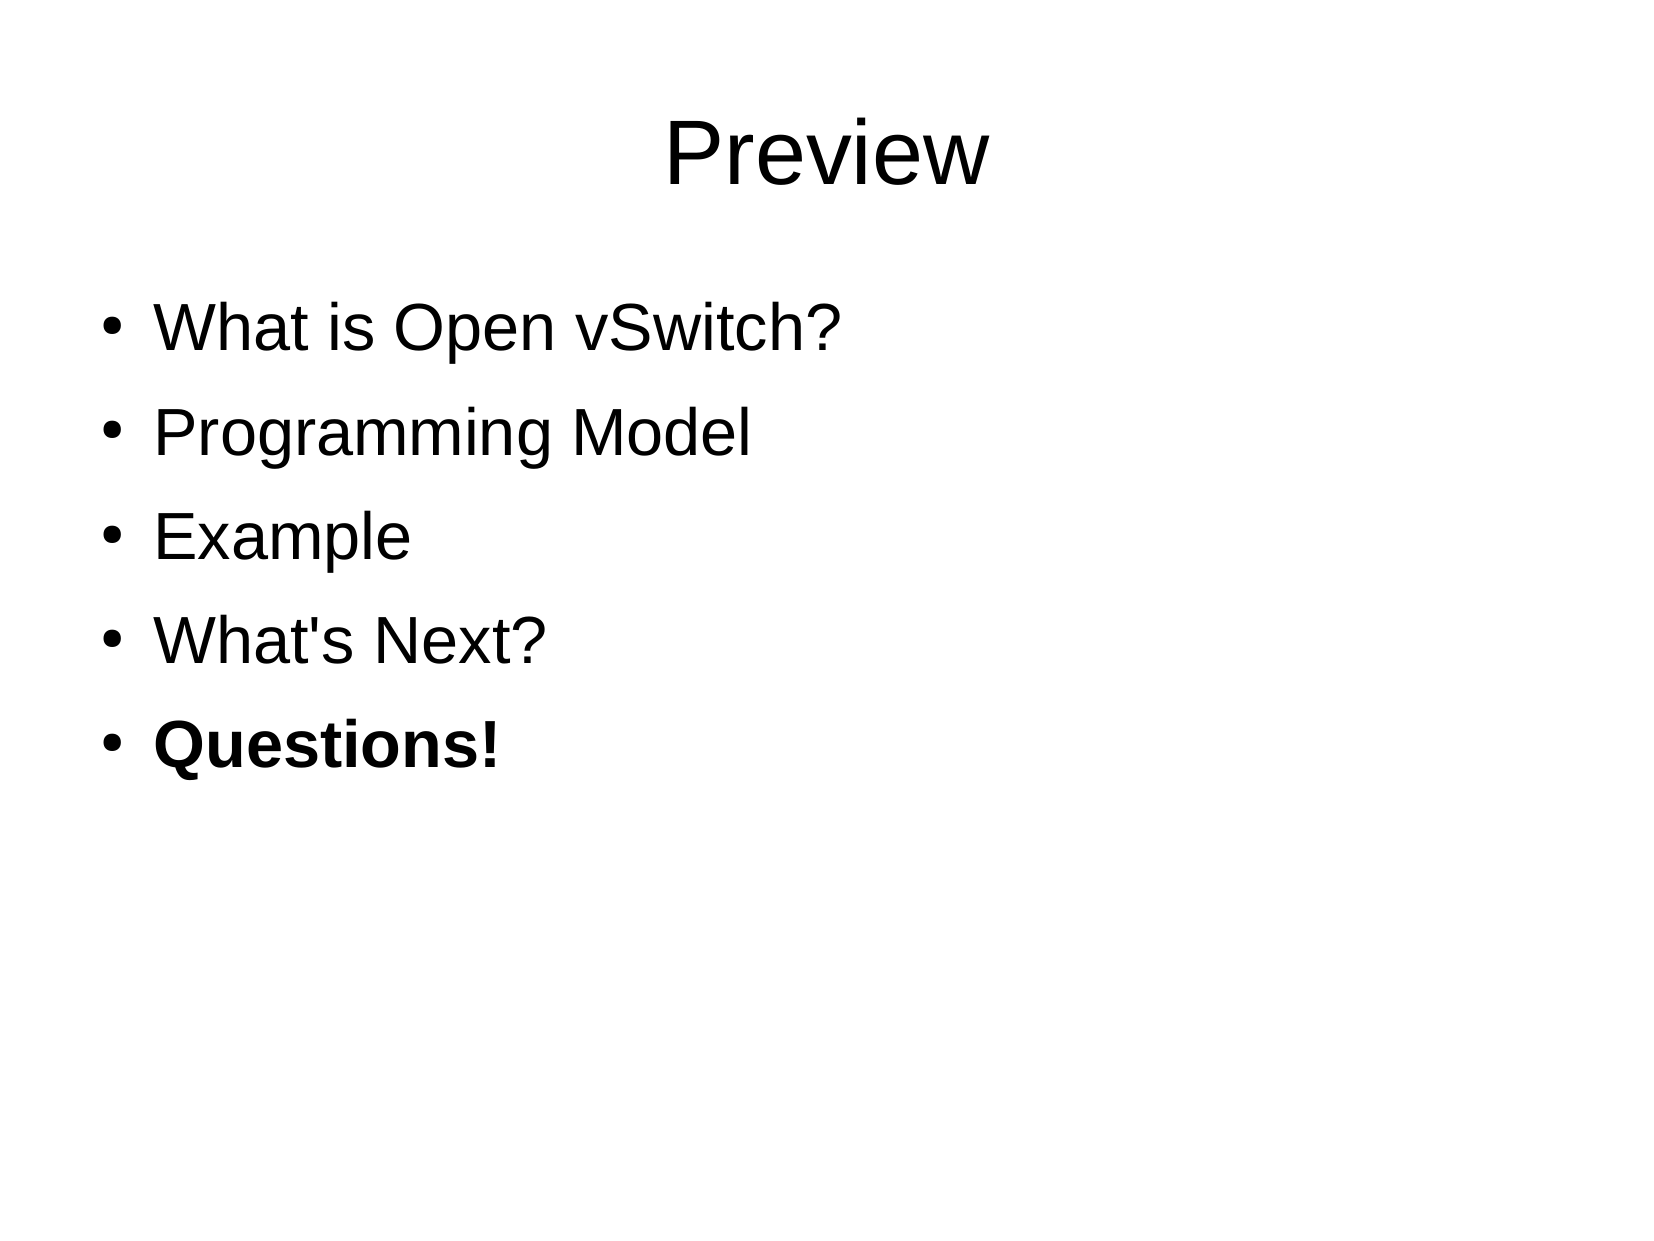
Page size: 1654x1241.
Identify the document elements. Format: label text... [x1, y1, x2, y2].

list What is Open vSwitch? Programming Model Example What's Next? Questions! [82, 290, 1538, 1010]
title Preview [82, 49, 1571, 257]
